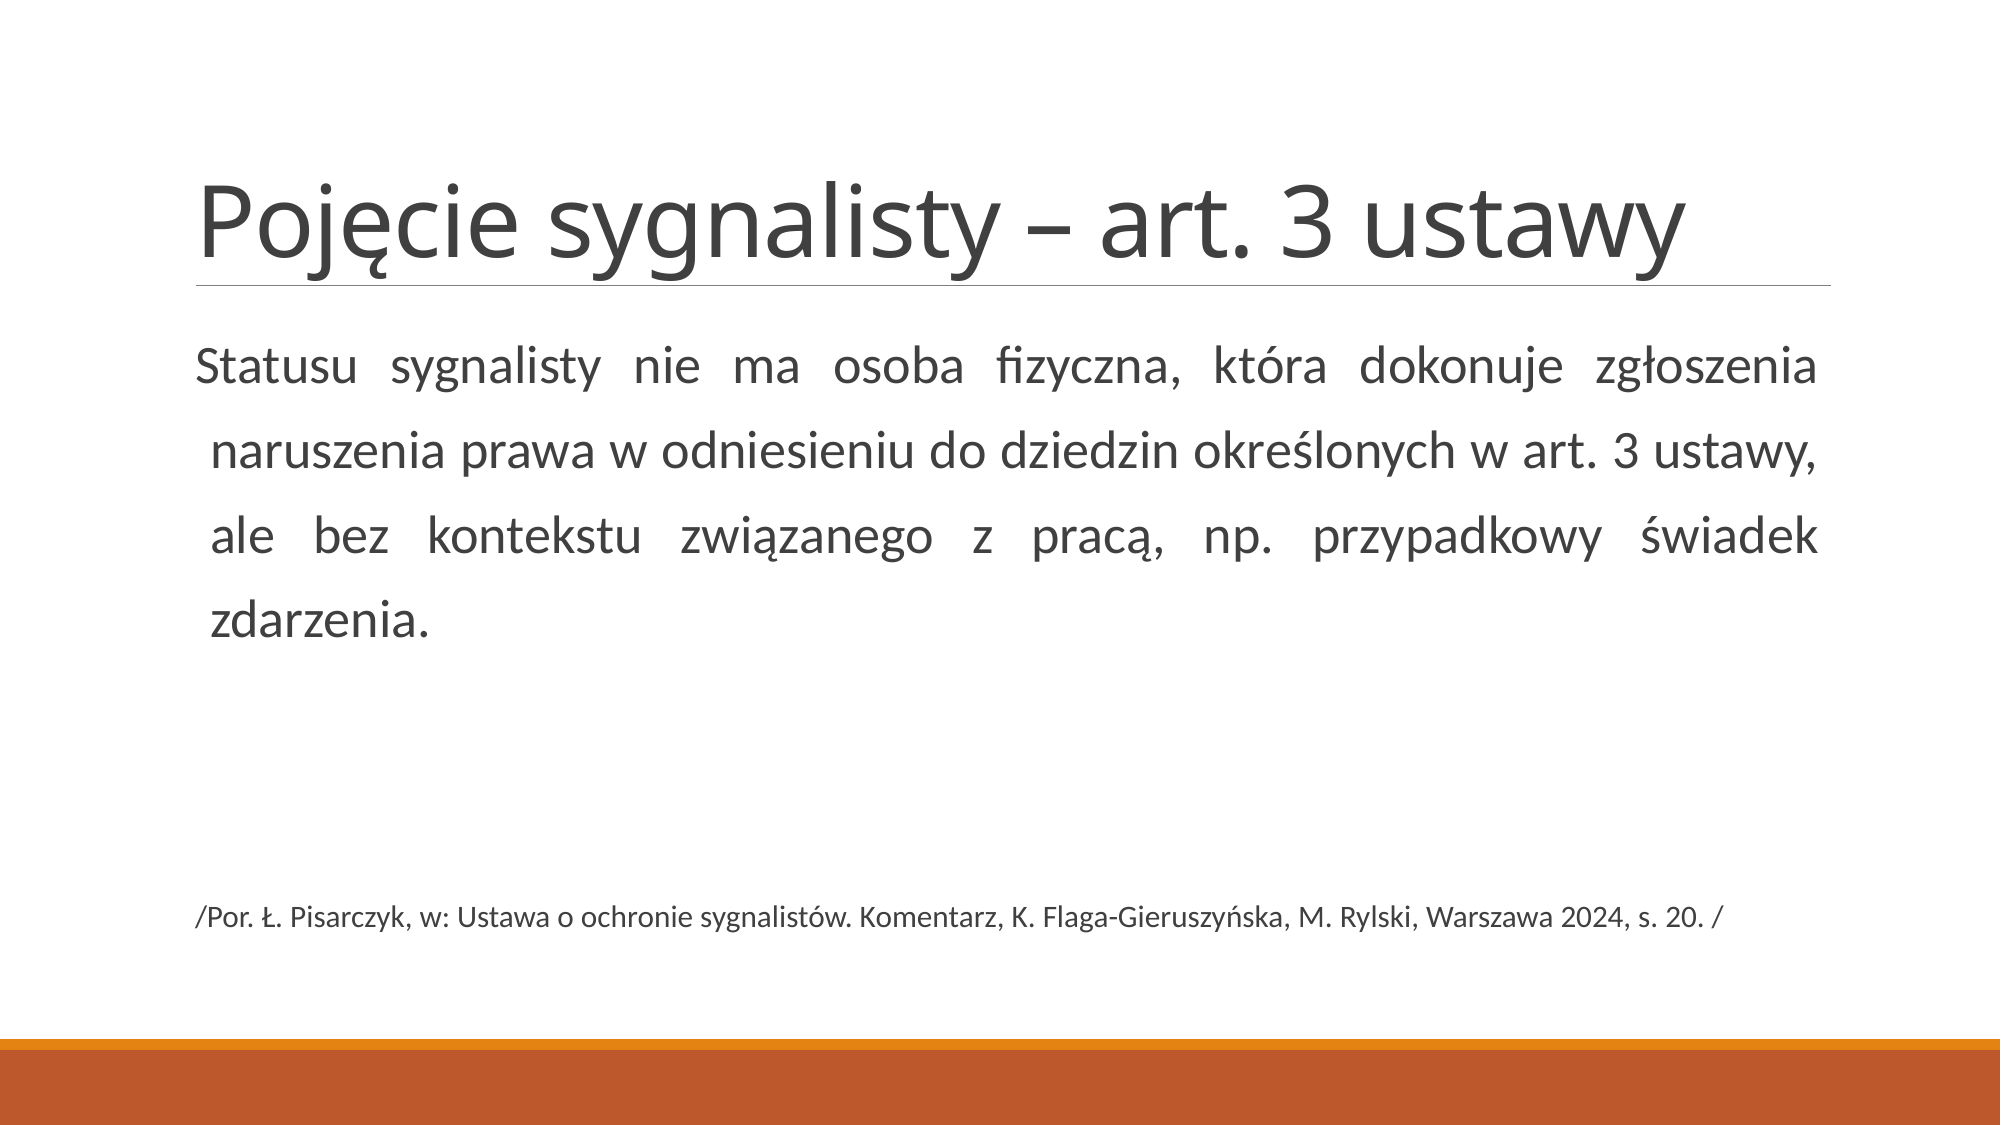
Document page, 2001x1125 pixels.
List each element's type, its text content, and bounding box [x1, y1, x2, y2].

title Pojęcie sygnalisty – art. 3 ustawy [180, 47, 1831, 286]
list Statusu sygnalisty nie ma osoba fizyczna, która dokonuje zgłoszenia naruszenia prawa w odniesieniu do dziedzin określonych w art. 3 ustawy, ale bez kontekstu związanego z pracą, np. przypadkowy świadek zdarzenia. /Por. Ł. Pisarczyk, w: Ustawa o ochronie sygnalistów. Komentarz, K. Flaga-Gieruszyńska, M. Rylski, Warszawa 2024, s. 20. / [180, 302, 1831, 963]
